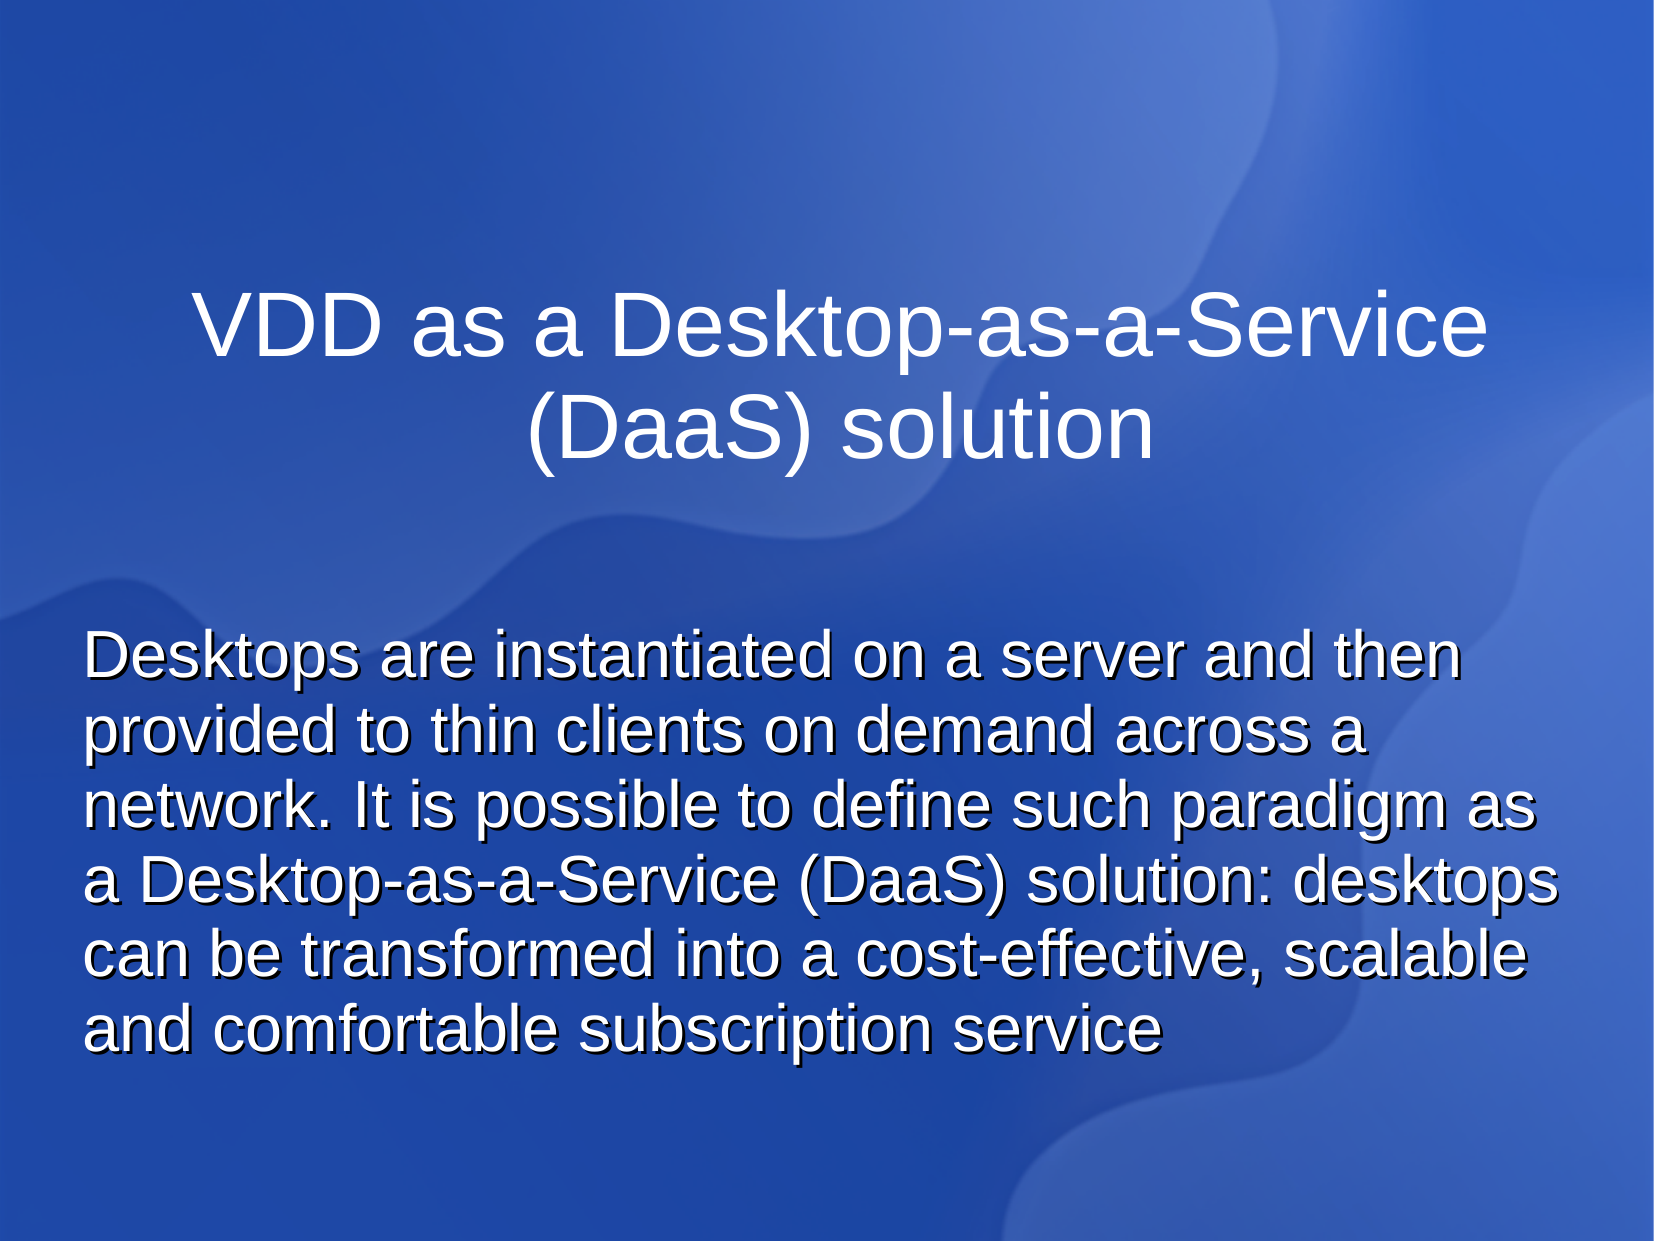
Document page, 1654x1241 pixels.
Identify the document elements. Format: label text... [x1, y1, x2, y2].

text_box VDD as a Desktop-as-a-Service (DaaS) solution [118, 265, 1565, 486]
subtitle Desktops are instantiated on a server and then provided to thin clients on demand across a network. It is possible to define such paradigm as a Desktop-as-a-Service (DaaS) solution: desktops can be transformed into a cost-effective, scalable and comfortable subscription service [82, 590, 1571, 1093]
title [82, 49, 1571, 257]
picture [0, 0, 1654, 1241]
